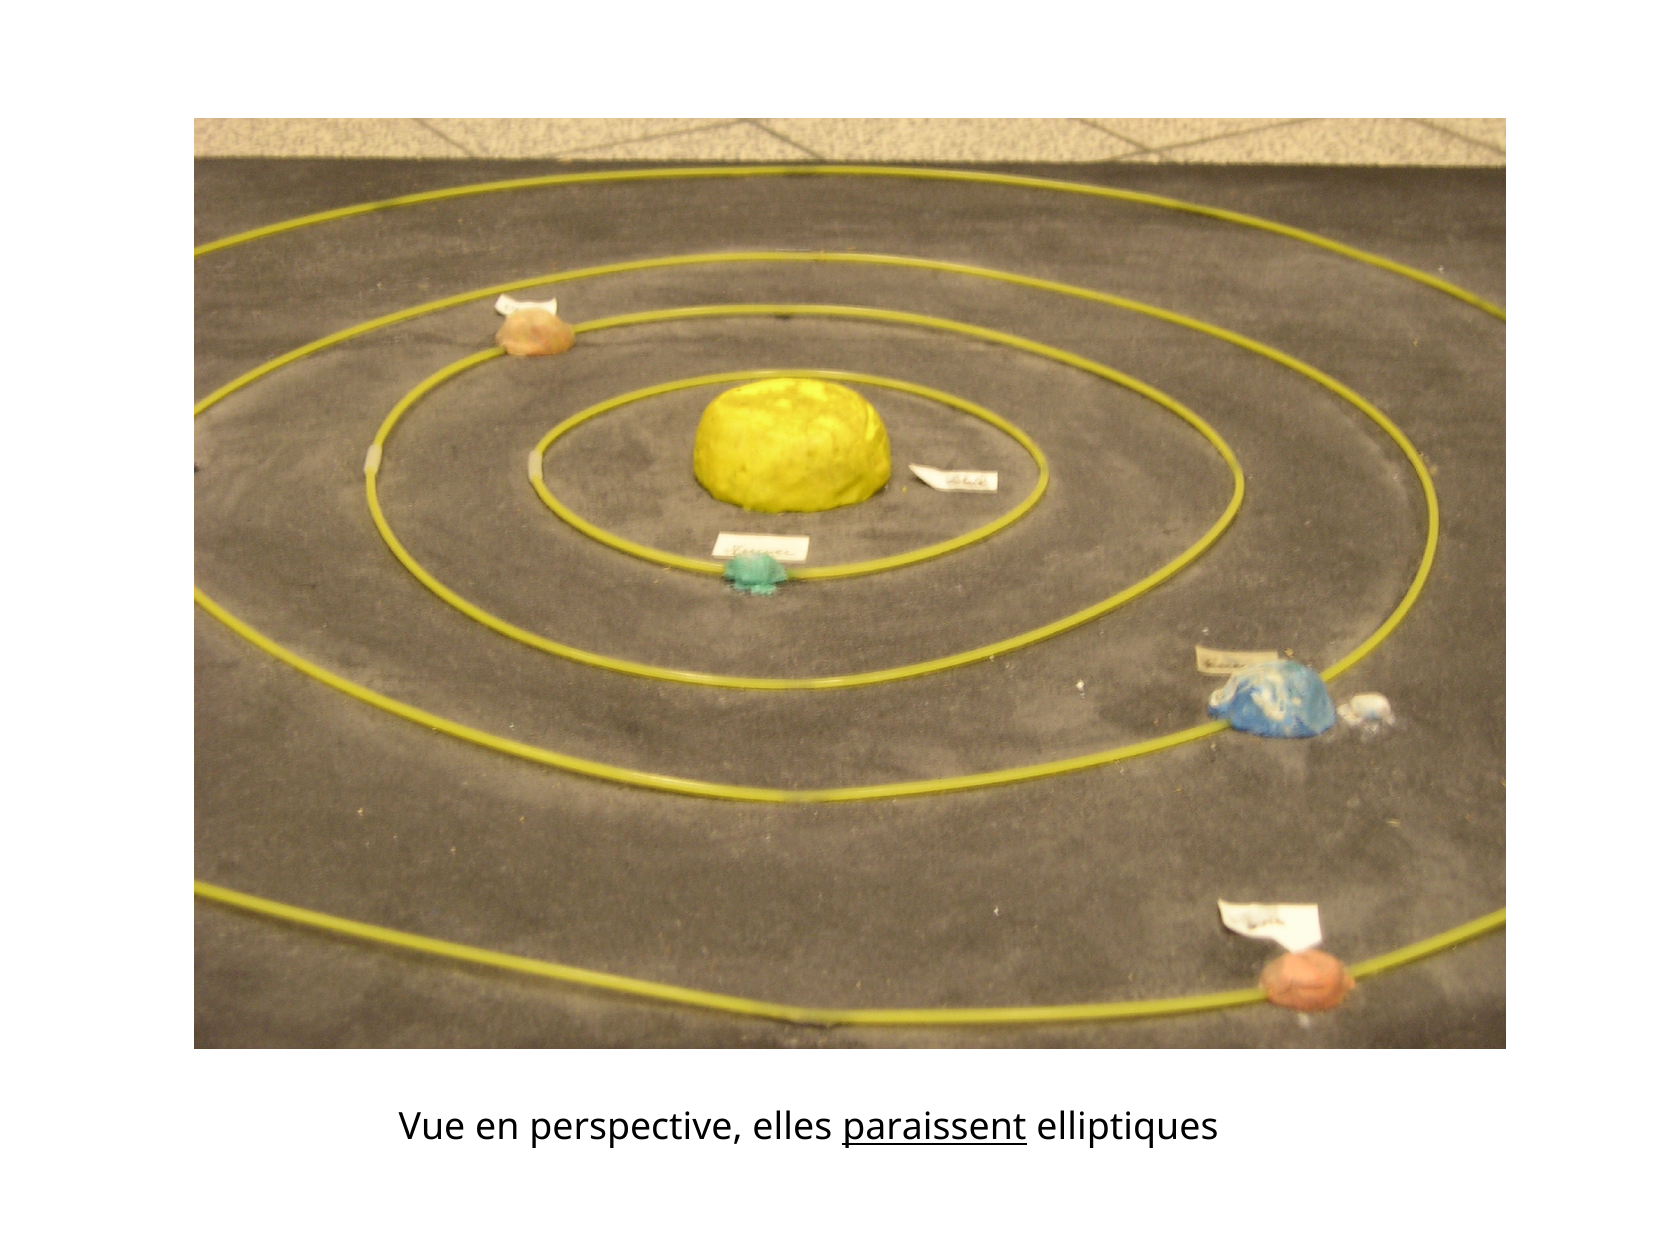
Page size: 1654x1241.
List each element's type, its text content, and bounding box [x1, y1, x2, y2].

text_box Vue en perspective, elles paraissent elliptiques [383, 1092, 1418, 1152]
picture [194, 118, 1506, 1049]
